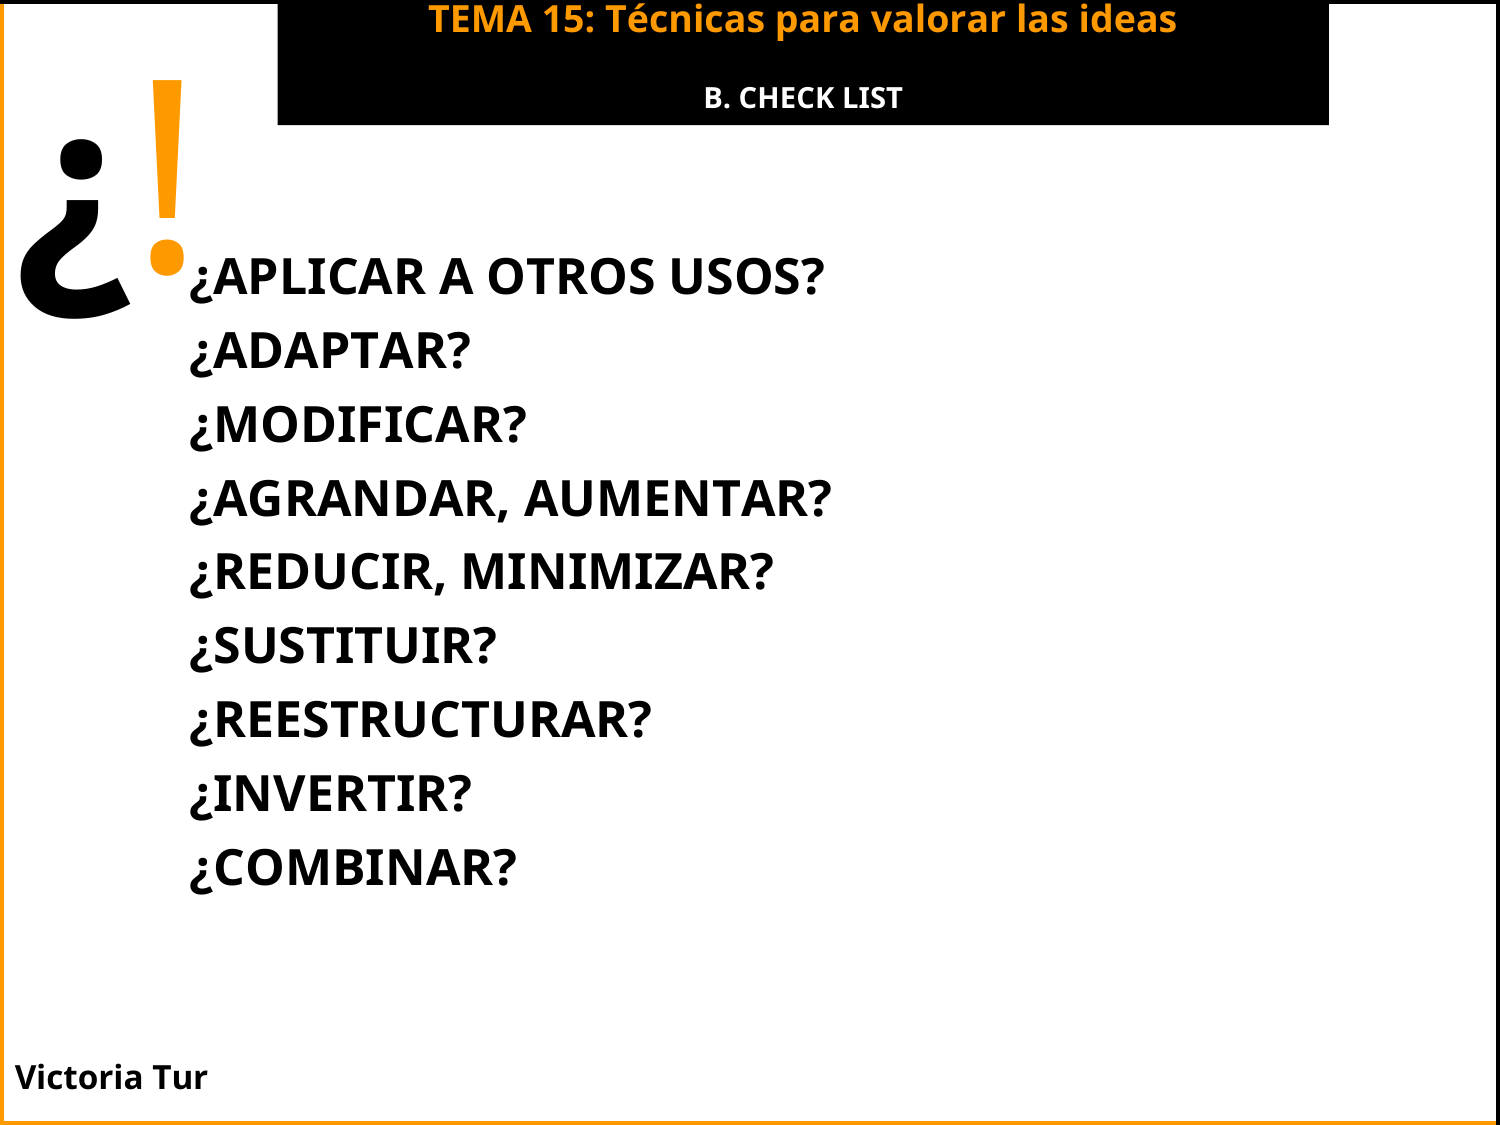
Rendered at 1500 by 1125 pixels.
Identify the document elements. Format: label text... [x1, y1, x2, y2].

list ¿APLICAR A OTROS USOS? ¿ADAPTAR? ¿MODIFICAR? ¿AGRANDAR, AUMENTAR? ¿REDUCIR, MINIMIZAR? ¿SUSTITUIR? ¿REESTRUCTURAR? ¿INVERTIR? ¿COMBINAR? [174, 237, 1450, 1051]
